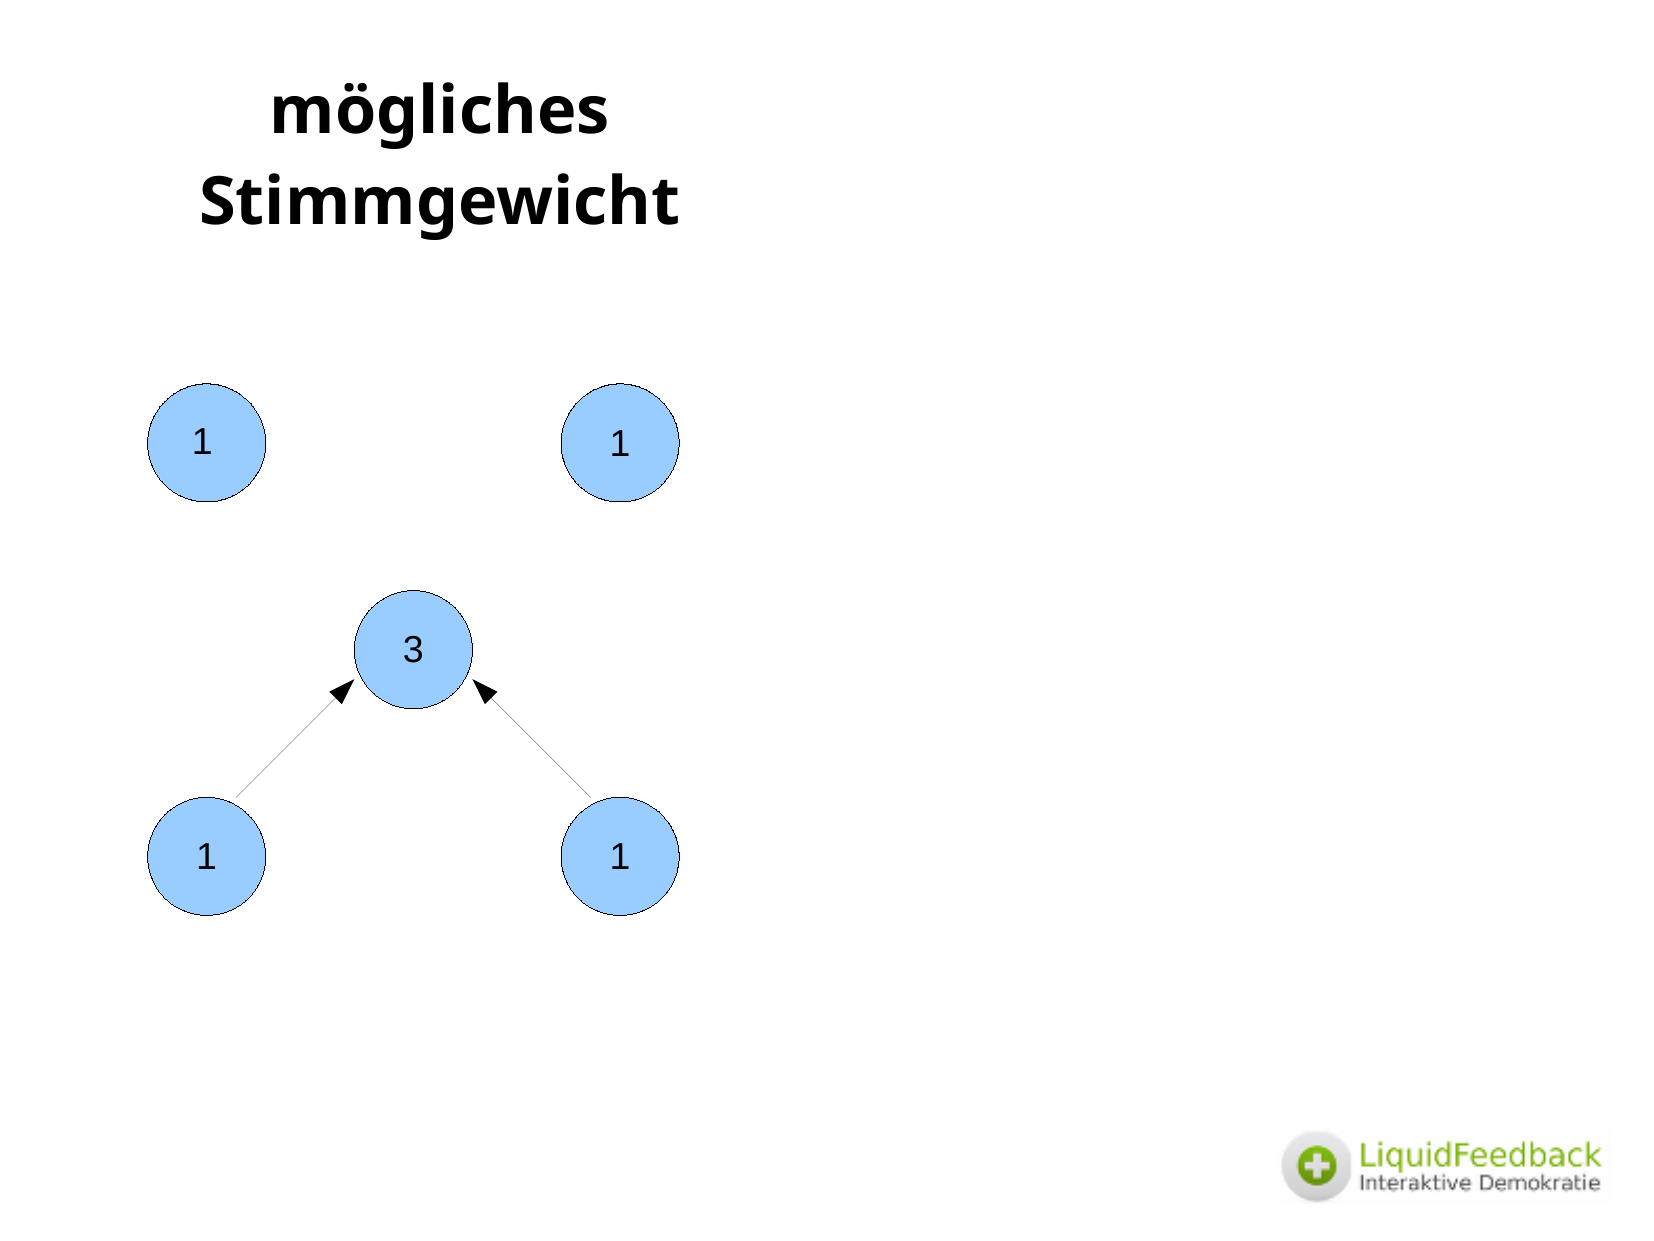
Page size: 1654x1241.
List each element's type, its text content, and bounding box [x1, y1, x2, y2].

picture [1276, 1127, 1613, 1205]
text_box 1 [177, 413, 228, 471]
text_box [147, 383, 266, 502]
text_box 1 [147, 797, 266, 916]
title mögliches Stimmgewicht [82, 49, 798, 257]
text_box 1 [561, 797, 680, 916]
text_box 3 [354, 590, 473, 709]
text_box 1 [561, 383, 680, 502]
